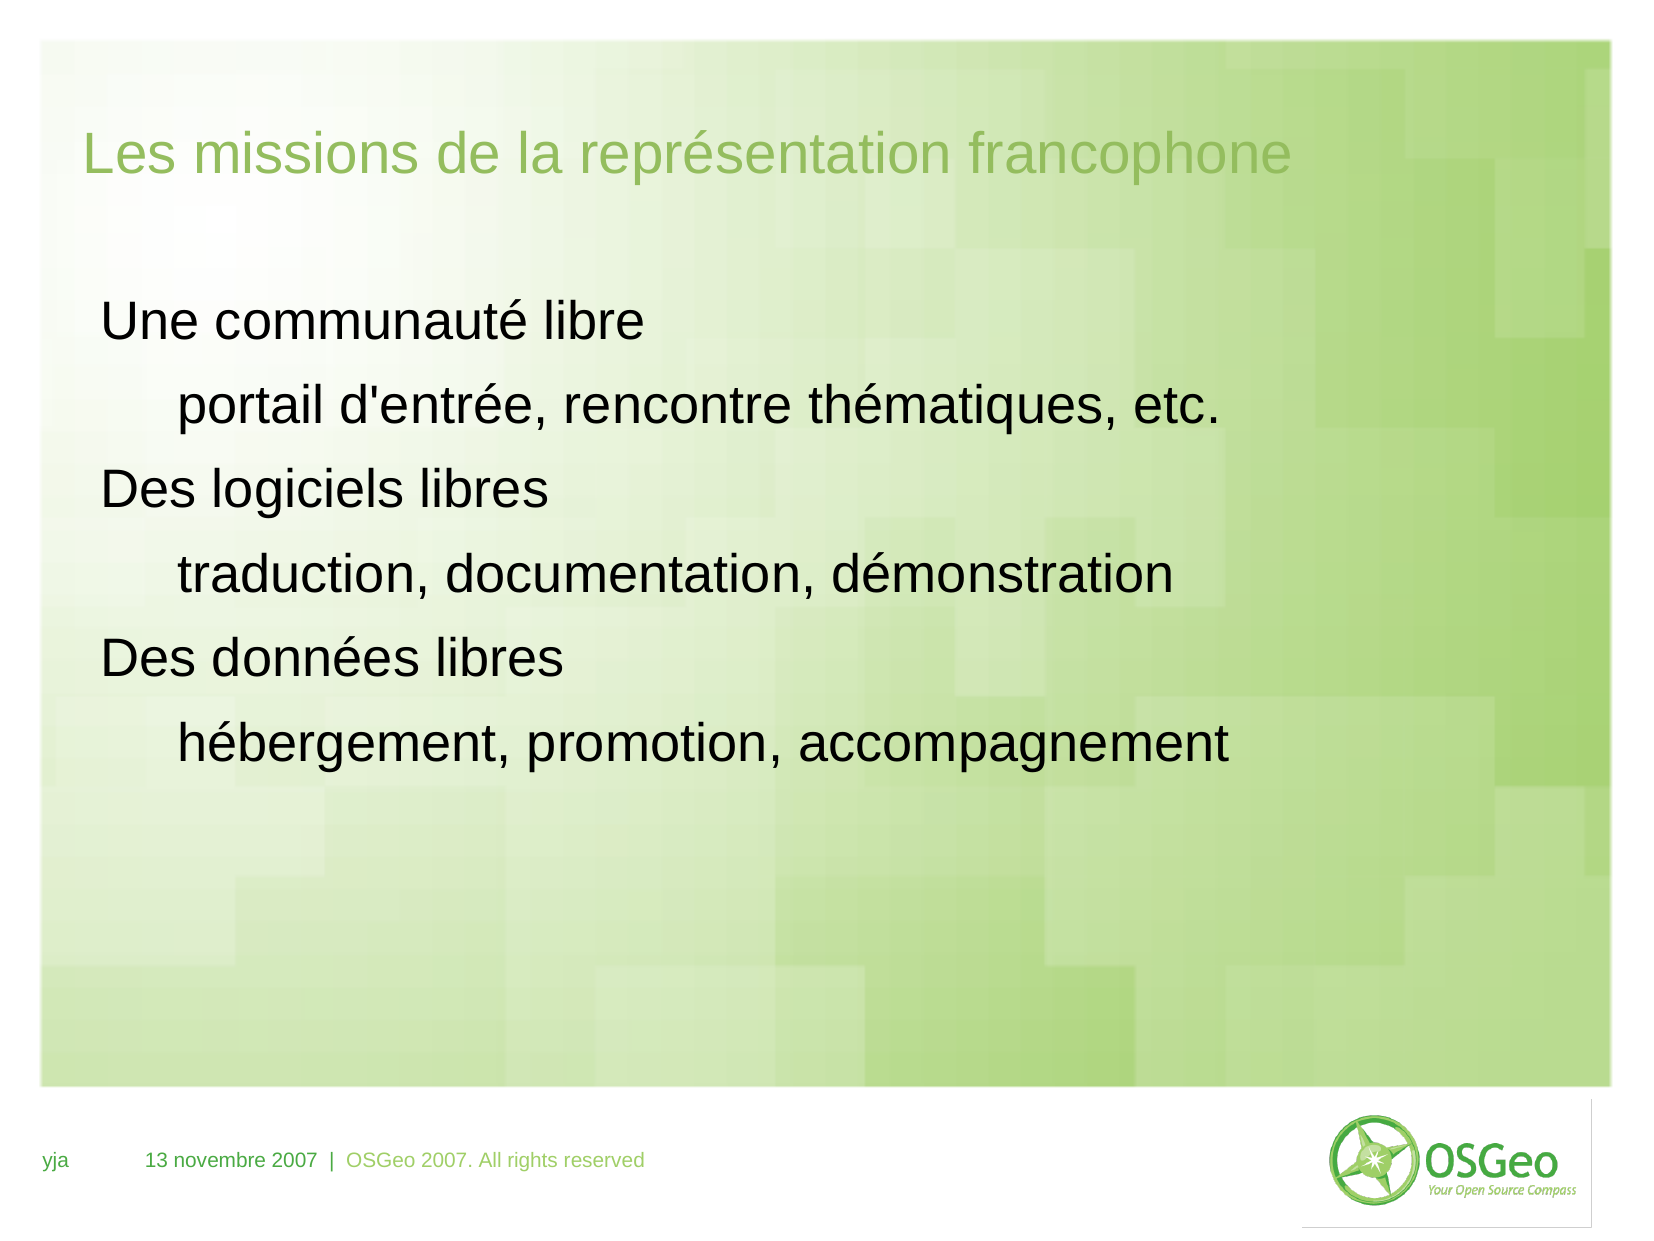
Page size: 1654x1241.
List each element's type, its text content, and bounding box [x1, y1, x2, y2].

picture [0, 1, 1654, 1239]
title Les missions de la représentation francophone [82, 49, 1571, 257]
list Une communauté libre portail d'entrée, rencontre thématiques, etc. Des logiciels libres traduction, documentation, démonstration Des données libres hébergement, promotion, accompagnement [82, 290, 1571, 1109]
